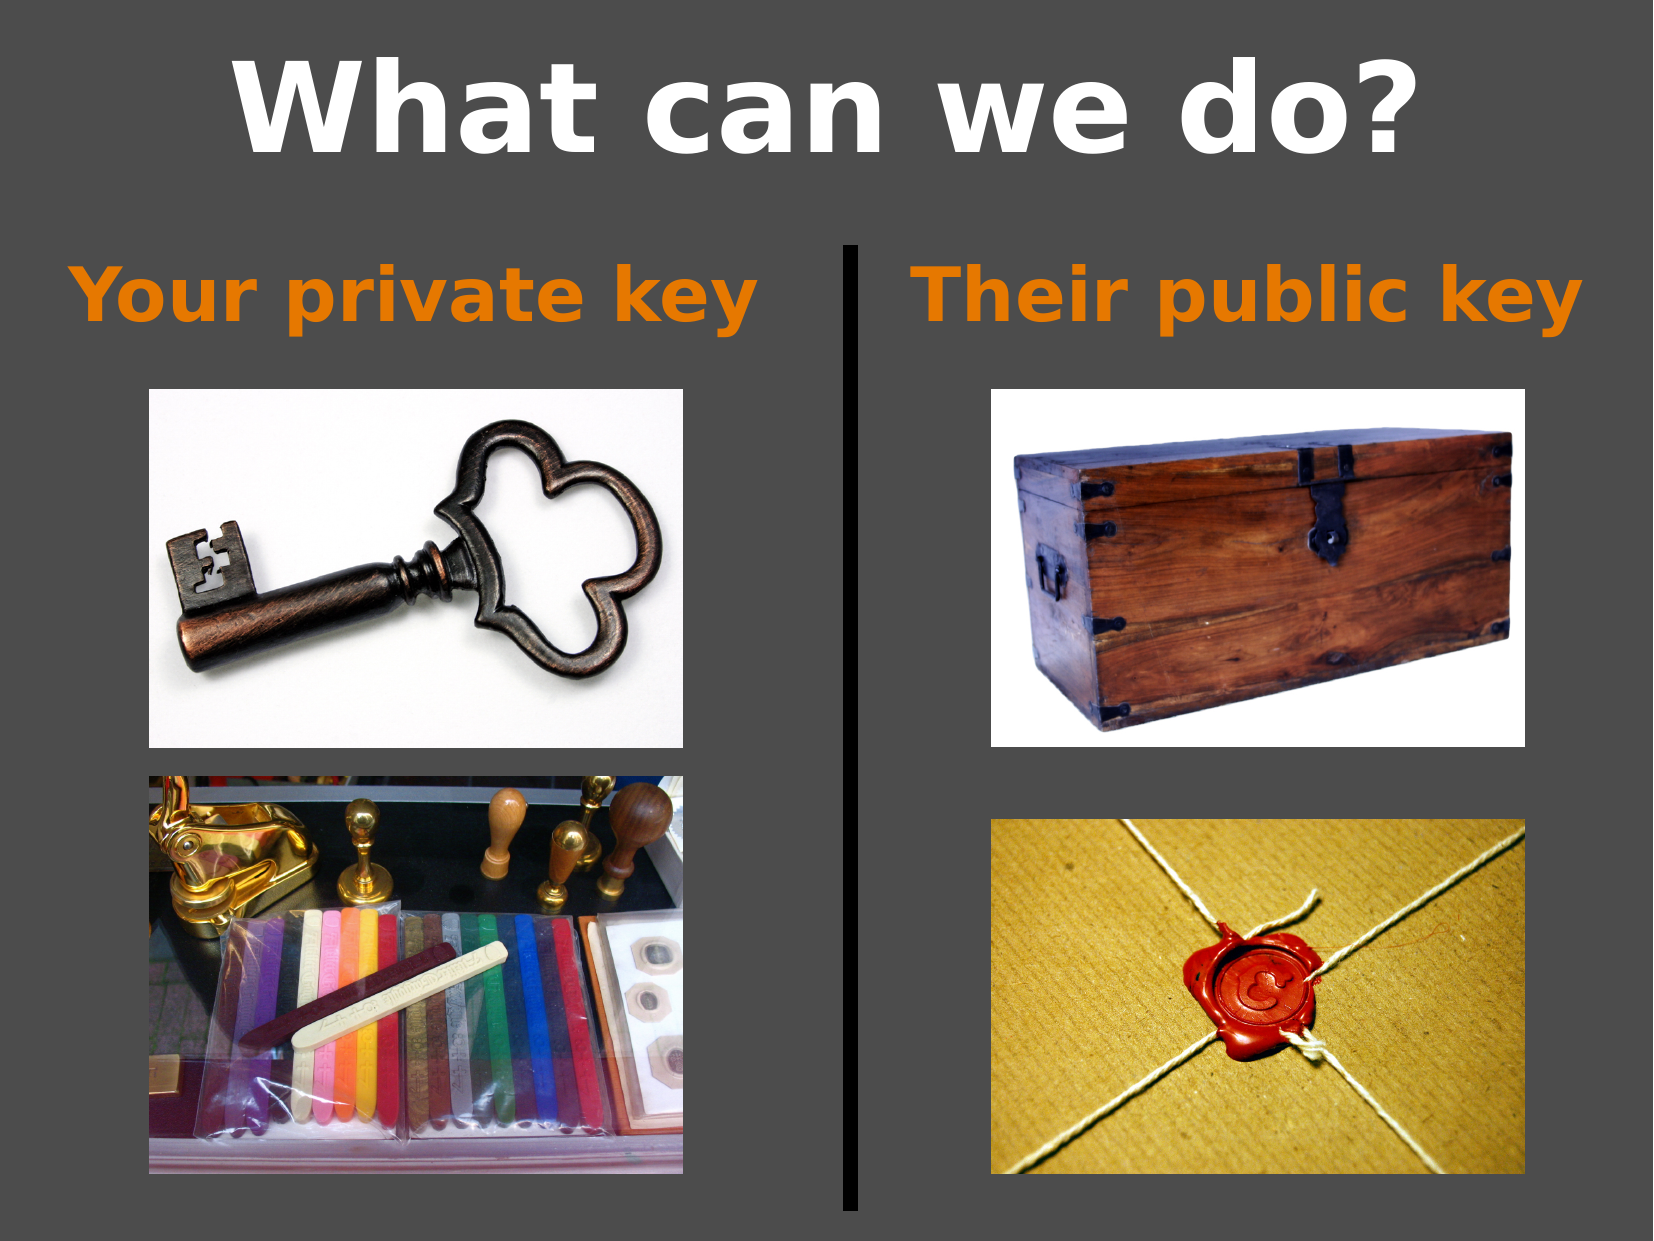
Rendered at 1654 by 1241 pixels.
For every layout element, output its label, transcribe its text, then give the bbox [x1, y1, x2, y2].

picture [991, 819, 1525, 1174]
picture [149, 389, 683, 748]
picture [991, 389, 1525, 747]
text_box Their public key [860, 244, 1601, 347]
picture [149, 776, 683, 1174]
text_box Your private key [18, 244, 775, 347]
text_box What can we do? [39, 28, 1615, 190]
